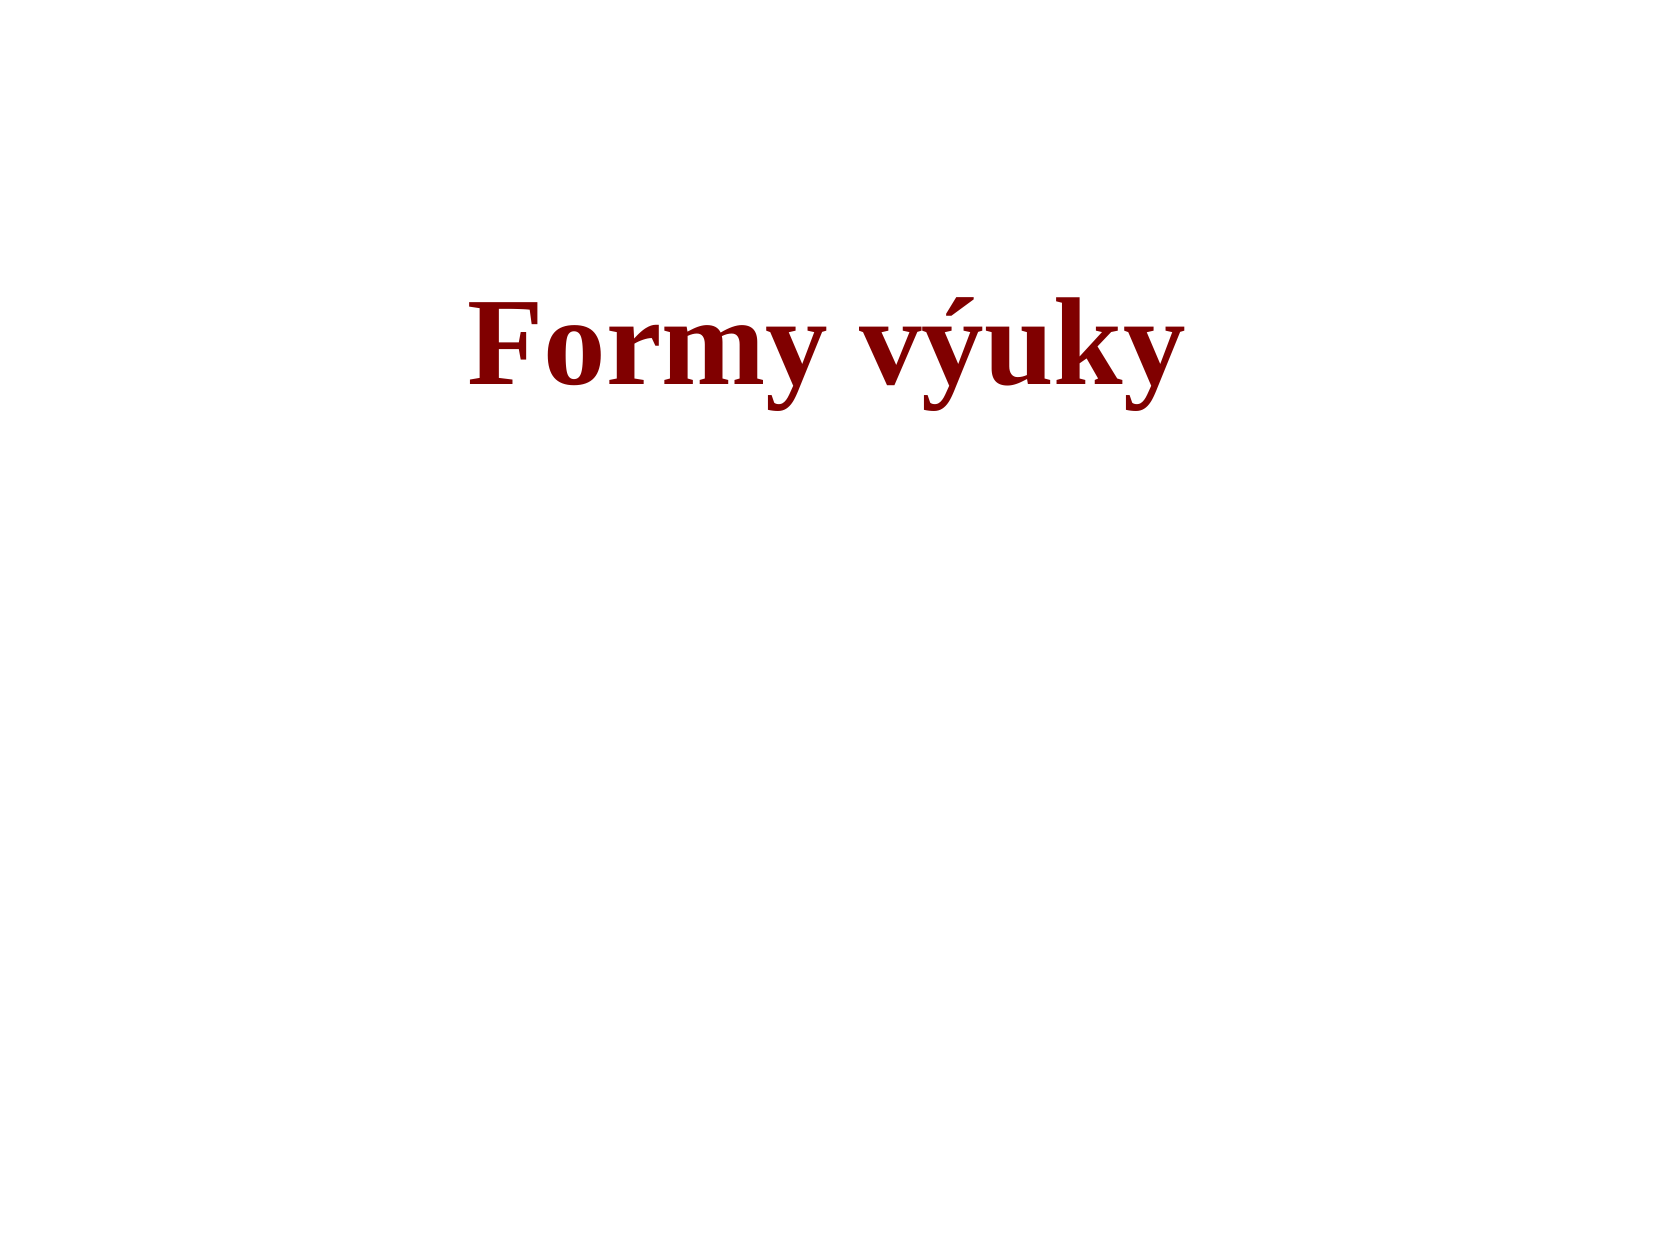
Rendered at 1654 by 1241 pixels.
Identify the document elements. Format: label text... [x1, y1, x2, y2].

text_box Formy výuky [452, 265, 1202, 420]
